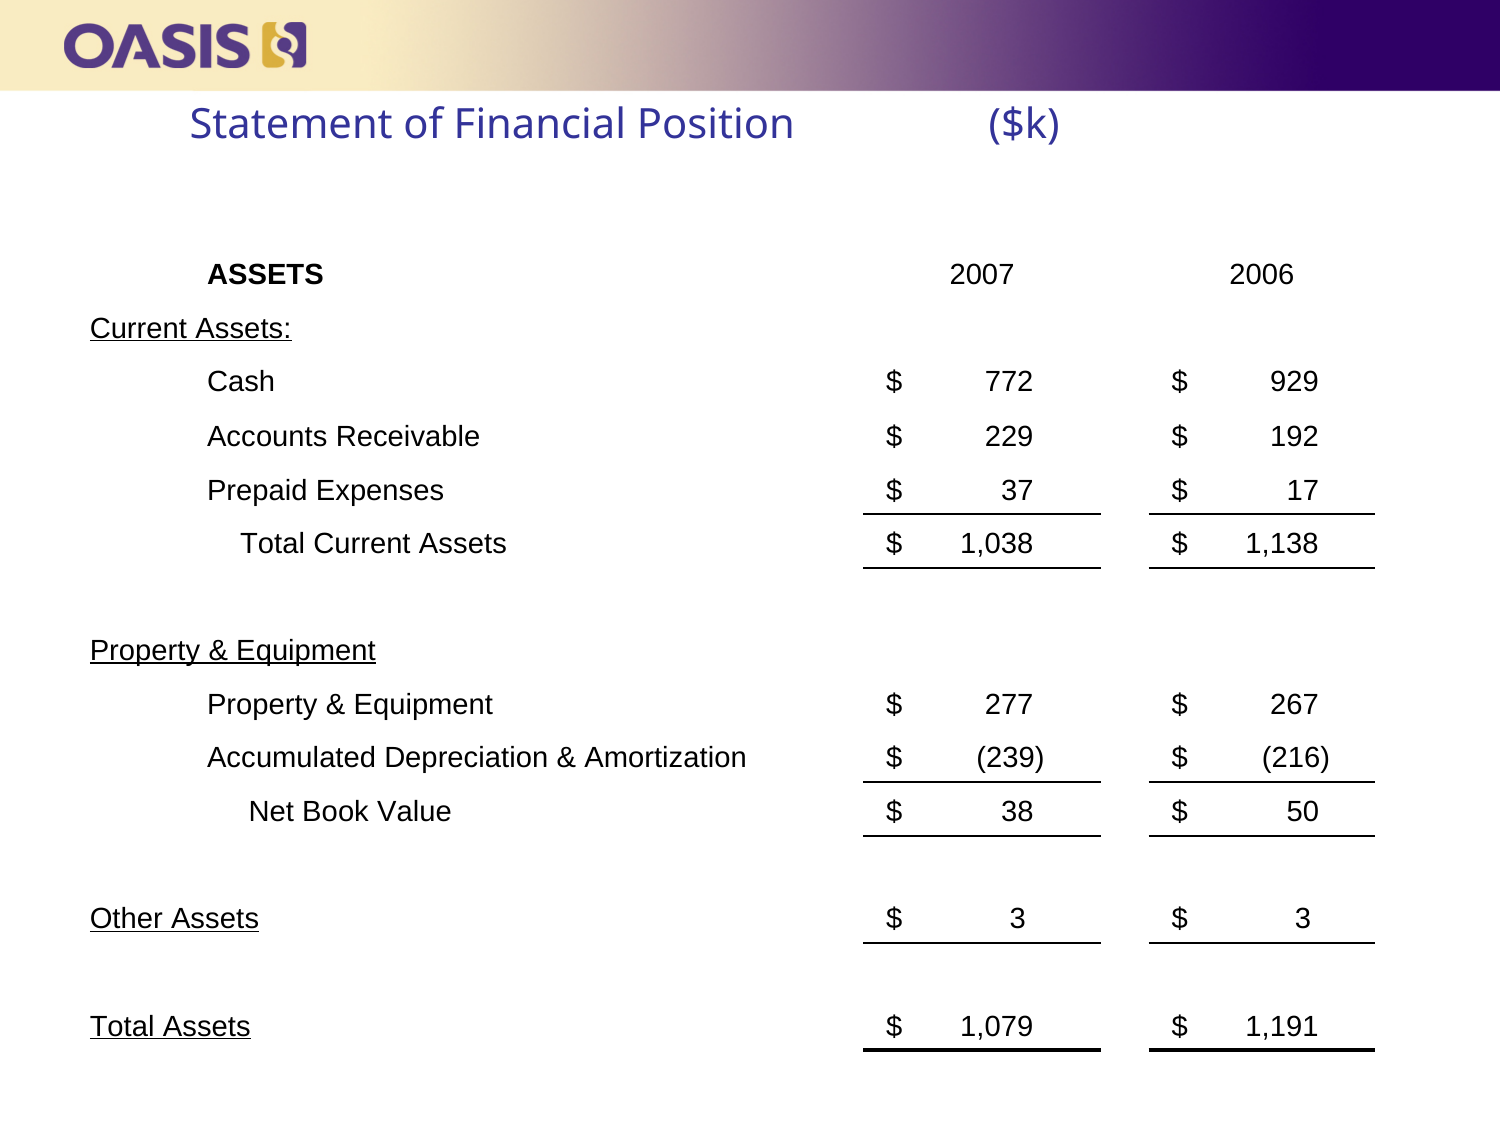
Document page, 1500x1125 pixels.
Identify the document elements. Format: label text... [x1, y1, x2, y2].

text_box $ 192 [1148, 406, 1375, 461]
text_box Net Book Value [192, 782, 864, 836]
text_box Accounts Receivable [192, 406, 864, 461]
text_box Property & Equipment [192, 675, 864, 729]
text_box $ 1,191 [1148, 996, 1375, 1048]
text_box $ 1,079 [864, 996, 1101, 1048]
text_box 2006 [1148, 245, 1375, 299]
text_box ASSETS [192, 245, 864, 299]
text_box Accumulated Depreciation & Amortization [192, 729, 864, 782]
text_box Total Current Assets [192, 515, 864, 568]
text_box Property & Equipment [75, 621, 864, 675]
text_box $ 772 [864, 352, 1101, 406]
text_box $ (216) [1148, 729, 1375, 781]
text_box $ 50 [1148, 782, 1375, 835]
text_box Cash [192, 353, 864, 406]
text_box $ 267 [1148, 674, 1375, 729]
text_box $ (239) [864, 729, 1101, 781]
text_box 2007 [864, 245, 1101, 299]
text_box Other Assets [75, 889, 864, 943]
text_box $ 3 [864, 889, 1101, 942]
text_box $ 38 [864, 783, 1101, 835]
text_box $ 1,138 [1148, 515, 1375, 567]
text_box Total Assets [75, 996, 864, 1050]
text_box $ 37 [864, 461, 1101, 513]
text_box $ 929 [1148, 352, 1375, 406]
text_box Prepaid Expenses [192, 461, 864, 515]
title Statement of Financial Position ($k) [174, 99, 1425, 213]
text_box $ 277 [864, 674, 1101, 729]
text_box $ 3 [1148, 889, 1375, 942]
text_box Current Assets: [75, 298, 864, 353]
text_box $ 229 [864, 406, 1101, 461]
text_box $ 17 [1148, 461, 1375, 513]
picture [0, 0, 1500, 1125]
text_box $ 1,038 [864, 515, 1101, 567]
